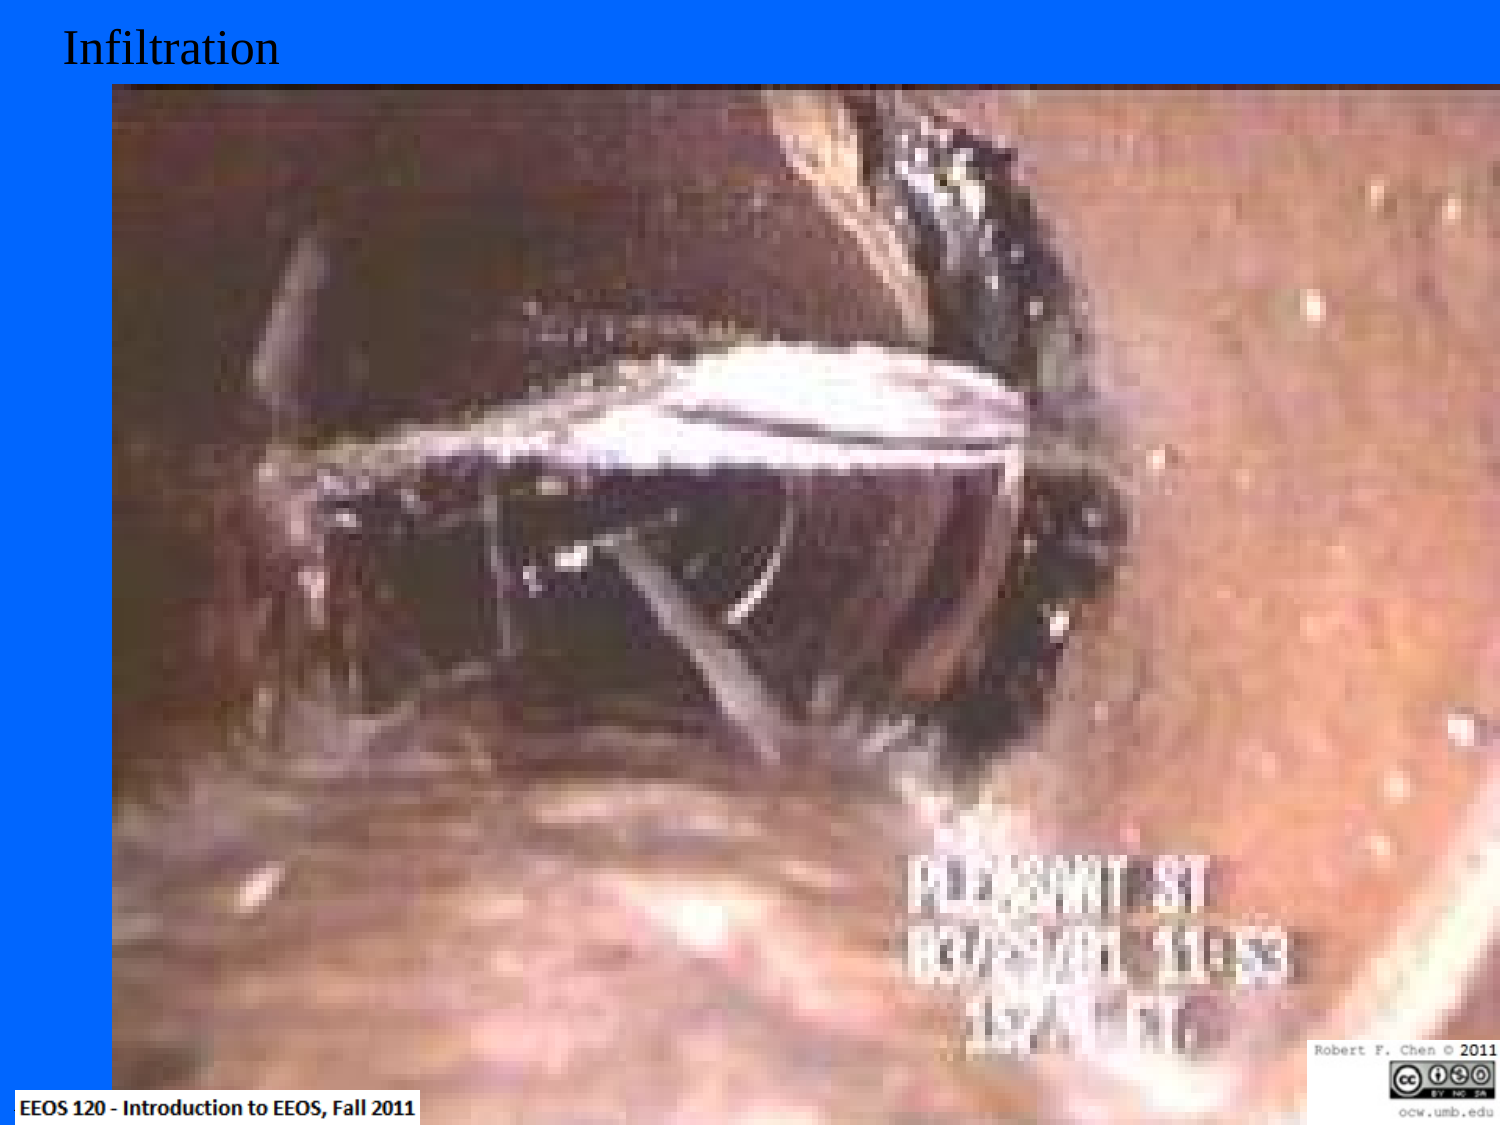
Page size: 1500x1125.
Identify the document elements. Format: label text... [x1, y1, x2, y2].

picture [15, 84, 1500, 1125]
text_box Infiltration [47, 6, 296, 83]
text_box Photo: Town of Mansfield [0, 1074, 348, 1125]
